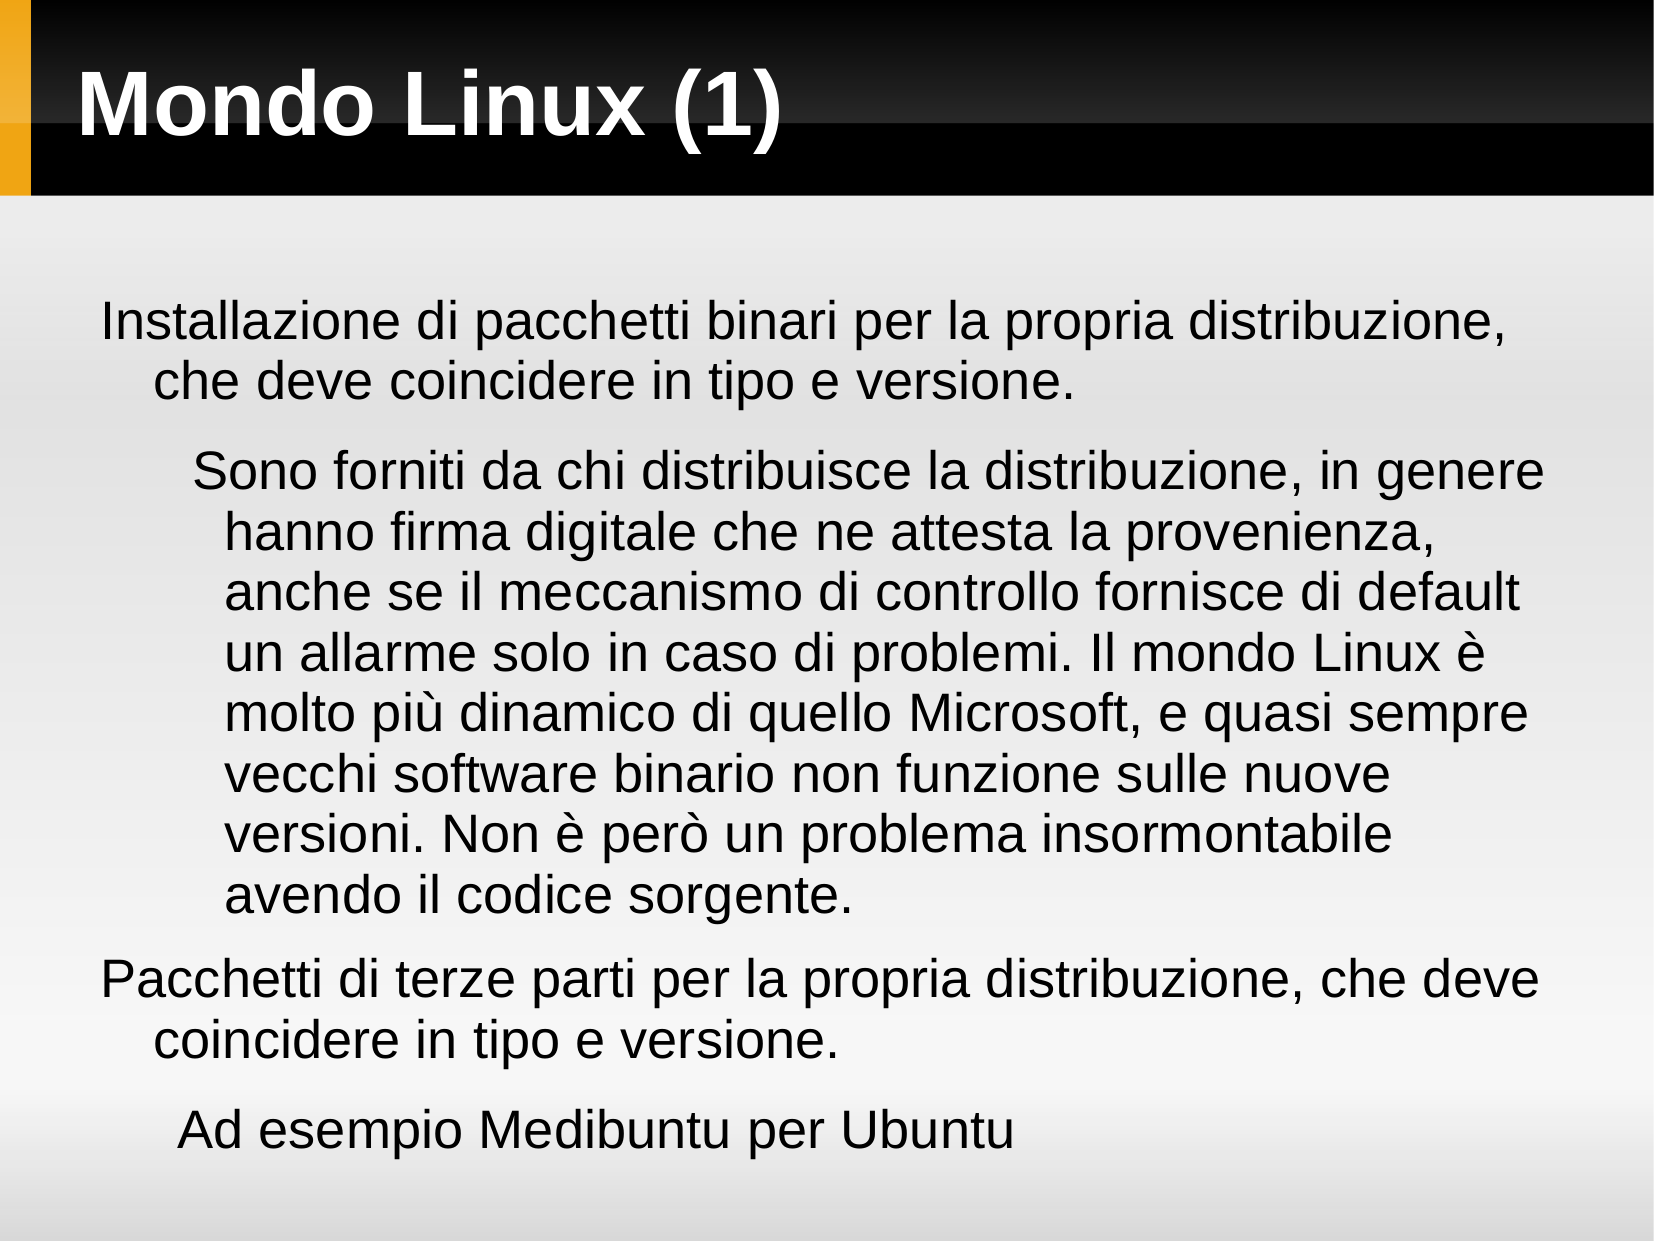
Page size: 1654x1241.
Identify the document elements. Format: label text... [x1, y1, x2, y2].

list Installazione di pacchetti binari per la propria distribuzione, che deve coincidere in tipo e versione. Sono forniti da chi distribuisce la distribuzione, in genere hanno firma digitale che ne attesta la provenienza, anche se il meccanismo di controllo fornisce di default un allarme solo in caso di problemi. Il mondo Linux è molto più dinamico di quello Microsoft, e quasi sempre vecchi software binario non funzione sulle nuove versioni. Non è però un problema insormontabile avendo il codice sorgente. Pacchetti di terze parti per la propria distribuzione, che deve coincidere in tipo e versione. Ad esempio Medibuntu per Ubuntu [82, 290, 1571, 1160]
picture [0, 0, 1654, 1241]
title Mondo Linux (1) [76, 0, 1565, 208]
